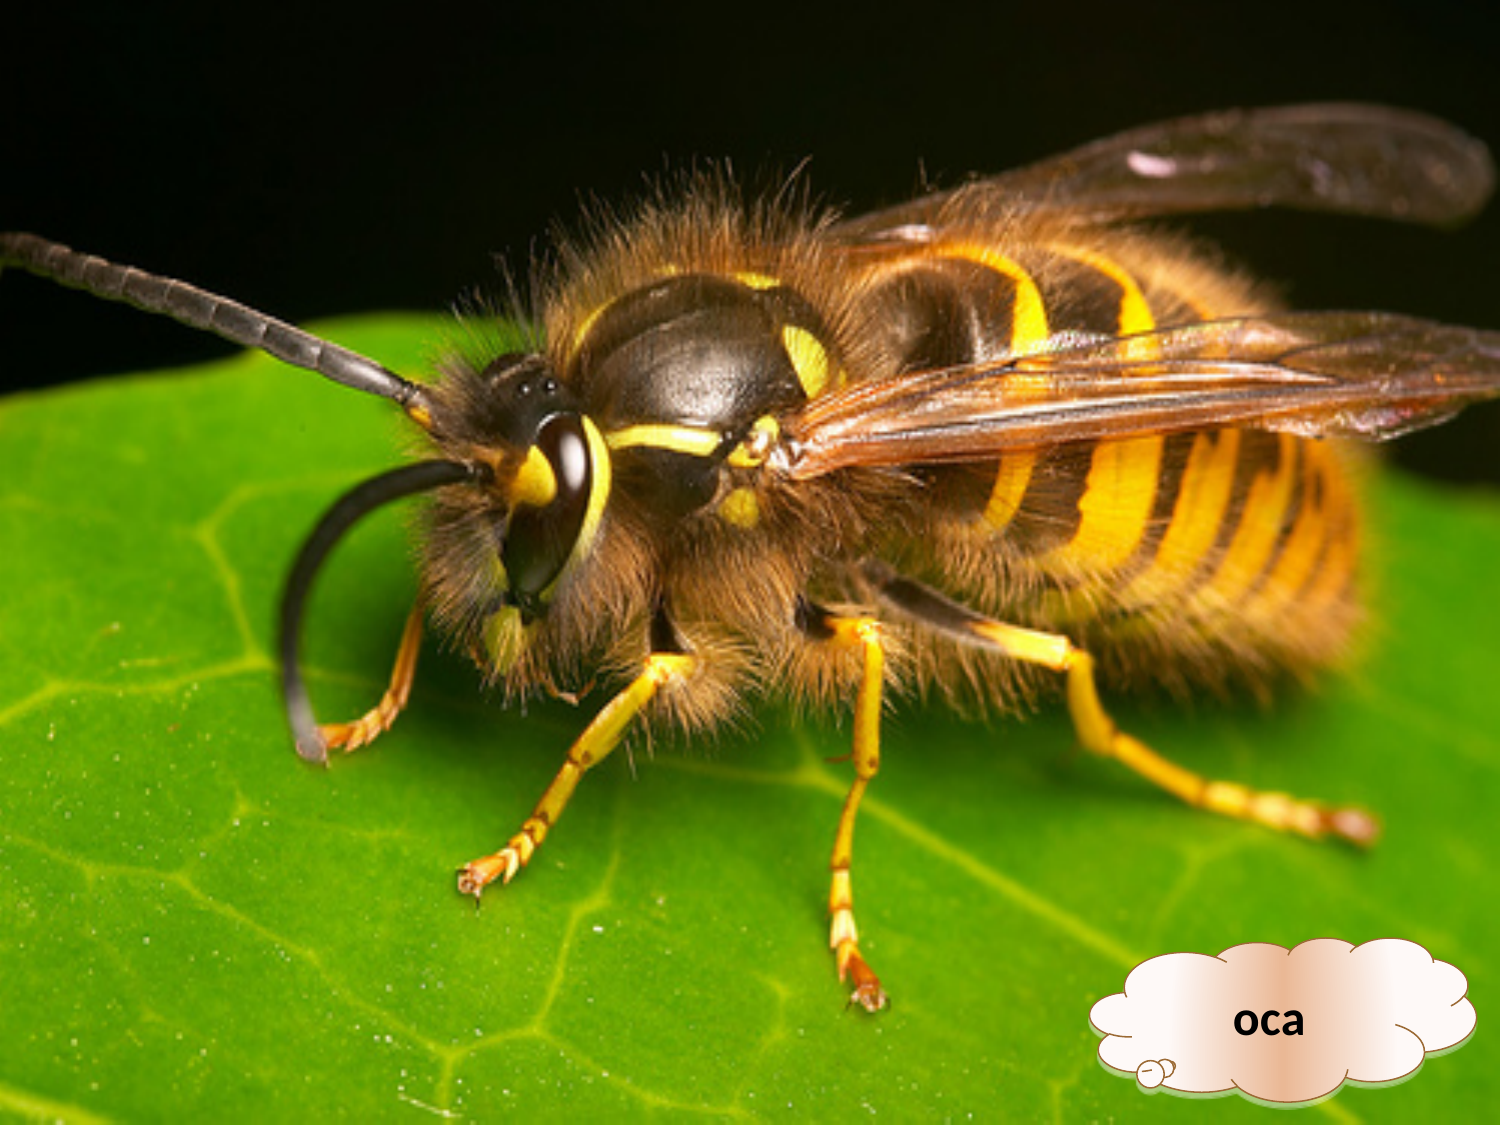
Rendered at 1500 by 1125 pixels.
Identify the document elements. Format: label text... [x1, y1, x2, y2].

picture [0, 0, 1500, 1125]
text_box оса [1089, 937, 1477, 1103]
